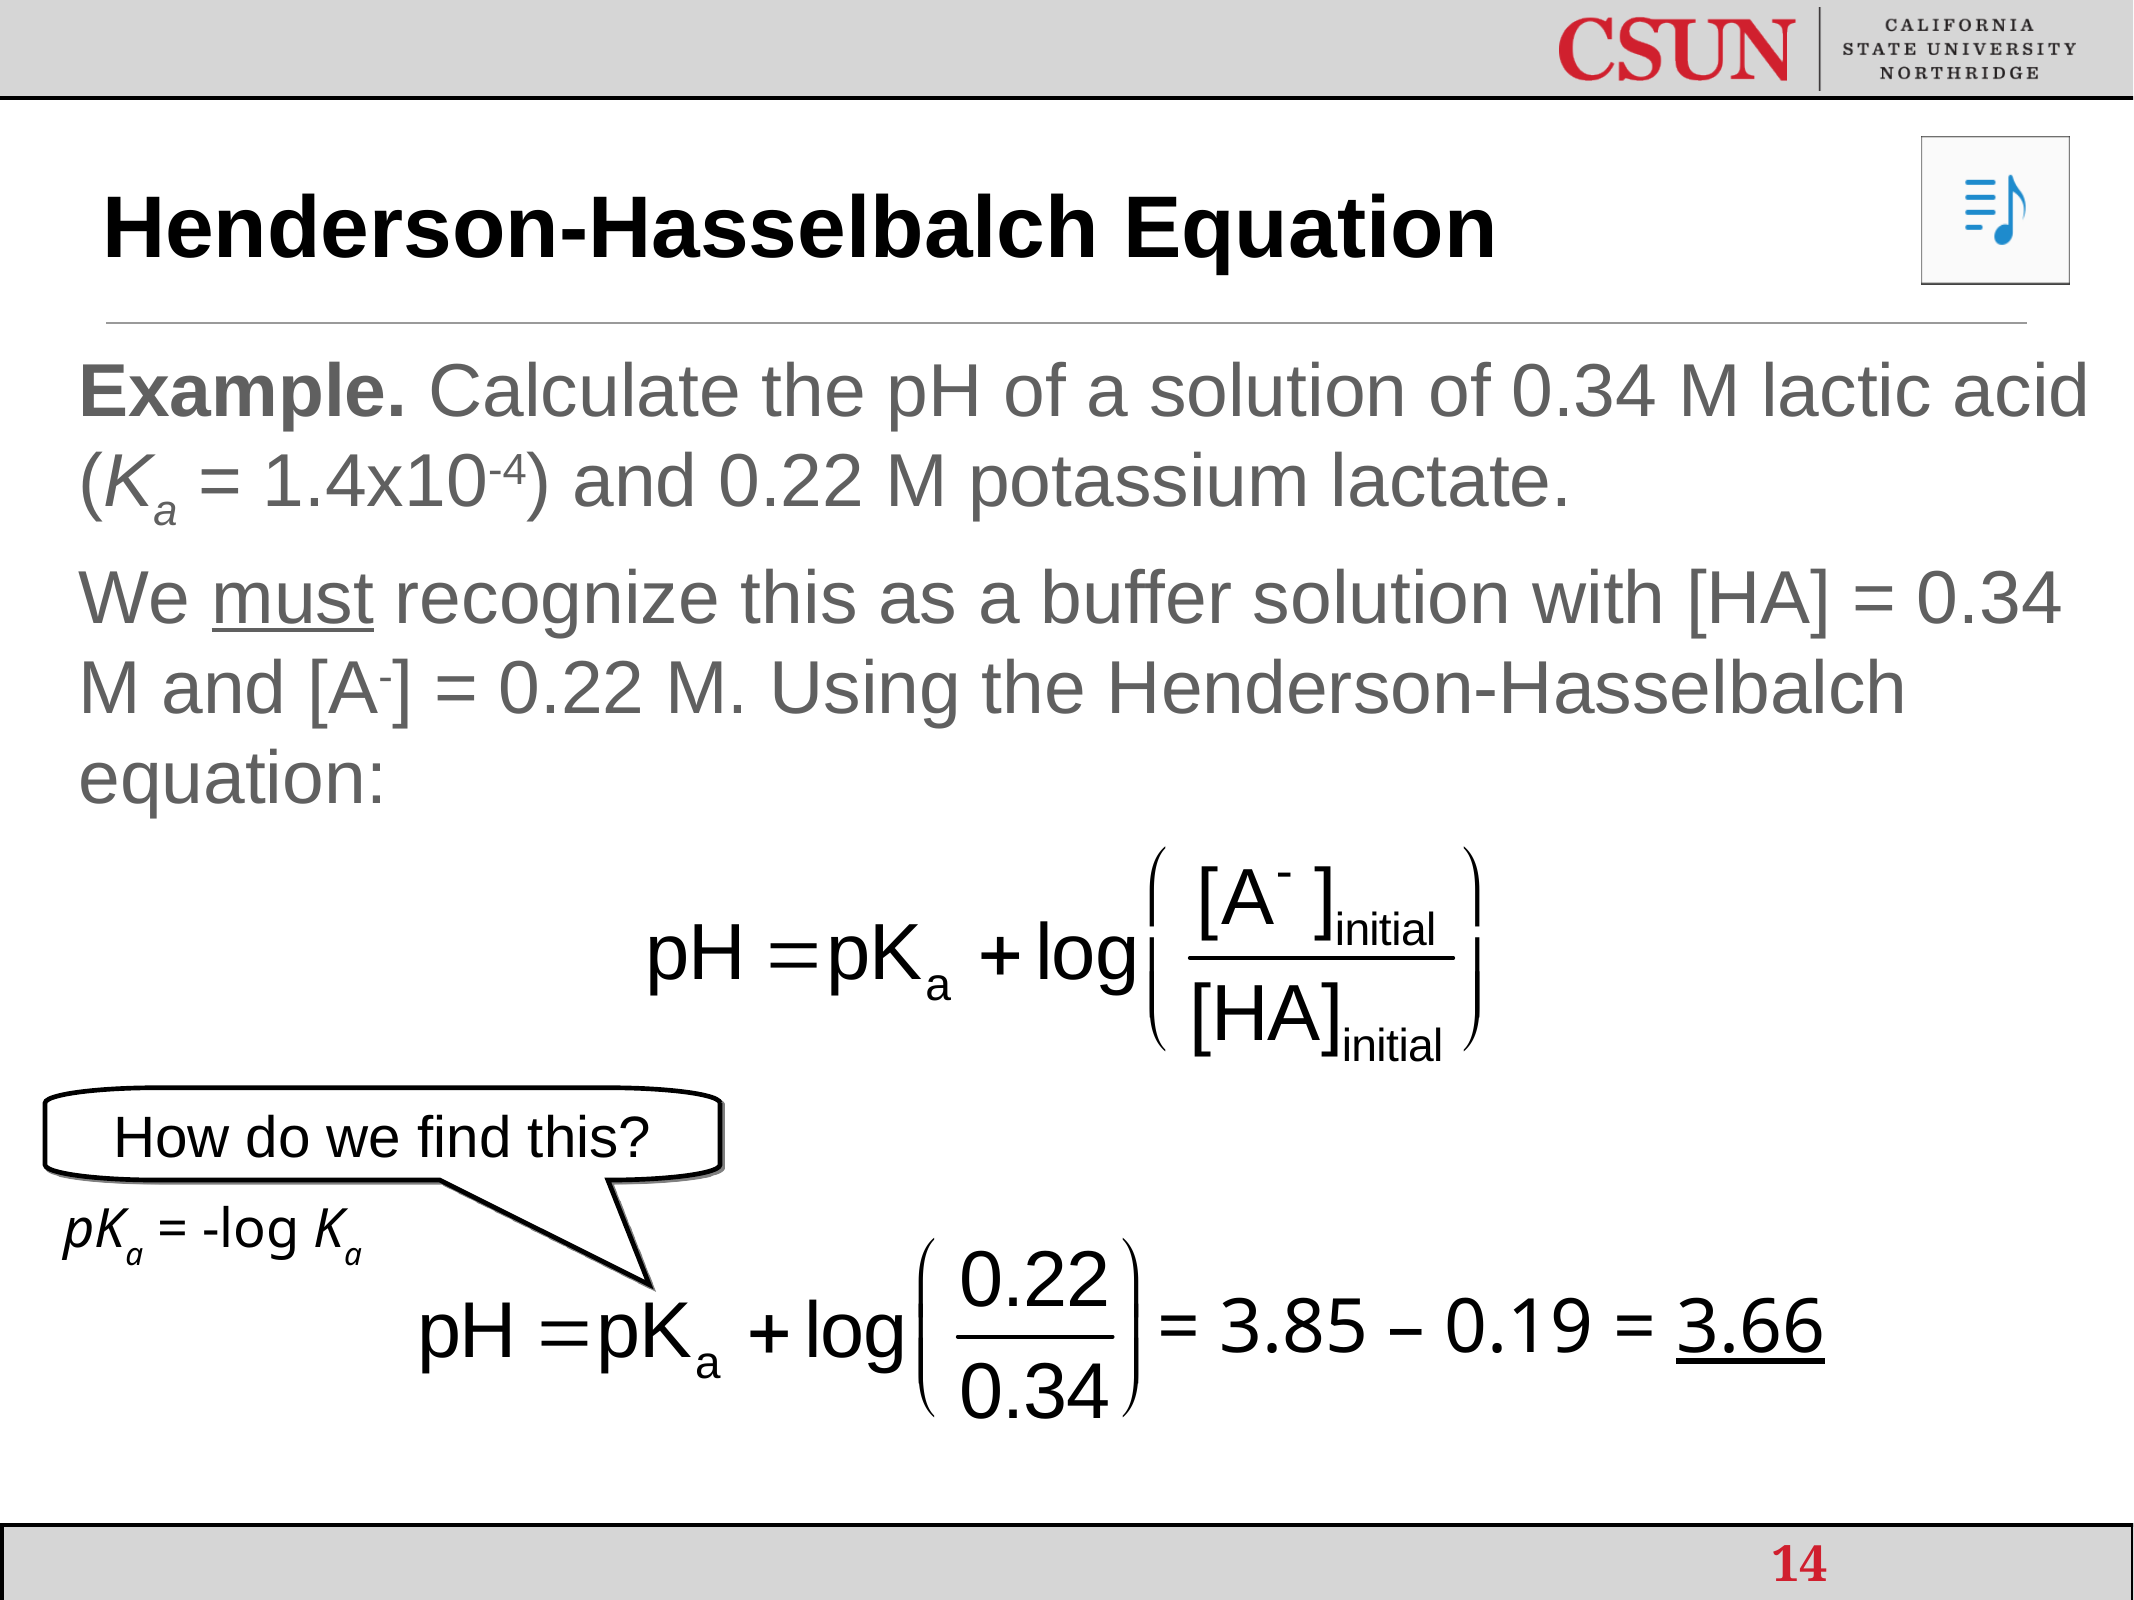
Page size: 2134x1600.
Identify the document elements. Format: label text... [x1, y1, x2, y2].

text_box How do we find this? [45, 1087, 721, 1285]
text_box pKa = -log Ka [48, 1185, 422, 1279]
picture [1559, 7, 2076, 91]
list Example. Calculate the pH of a solution of 0.34 M lactic acid (Ka = 1.4x10-4) and 0.22 M potassium lactate. We must recognize this as a buffer solution with [HA] = 0.34 M and [A-] = 0.22 M. Using the Henderson-Hasselbalch equation: [70, 228, 2110, 901]
title Henderson-Hasselbalch Equation [93, 104, 2040, 228]
text_box [1920, 135, 2071, 286]
chart [645, 840, 1502, 1077]
chart [416, 1230, 1163, 1441]
text_box = 3.85 – 0.19 = 3.66 [1142, 1270, 1979, 1375]
